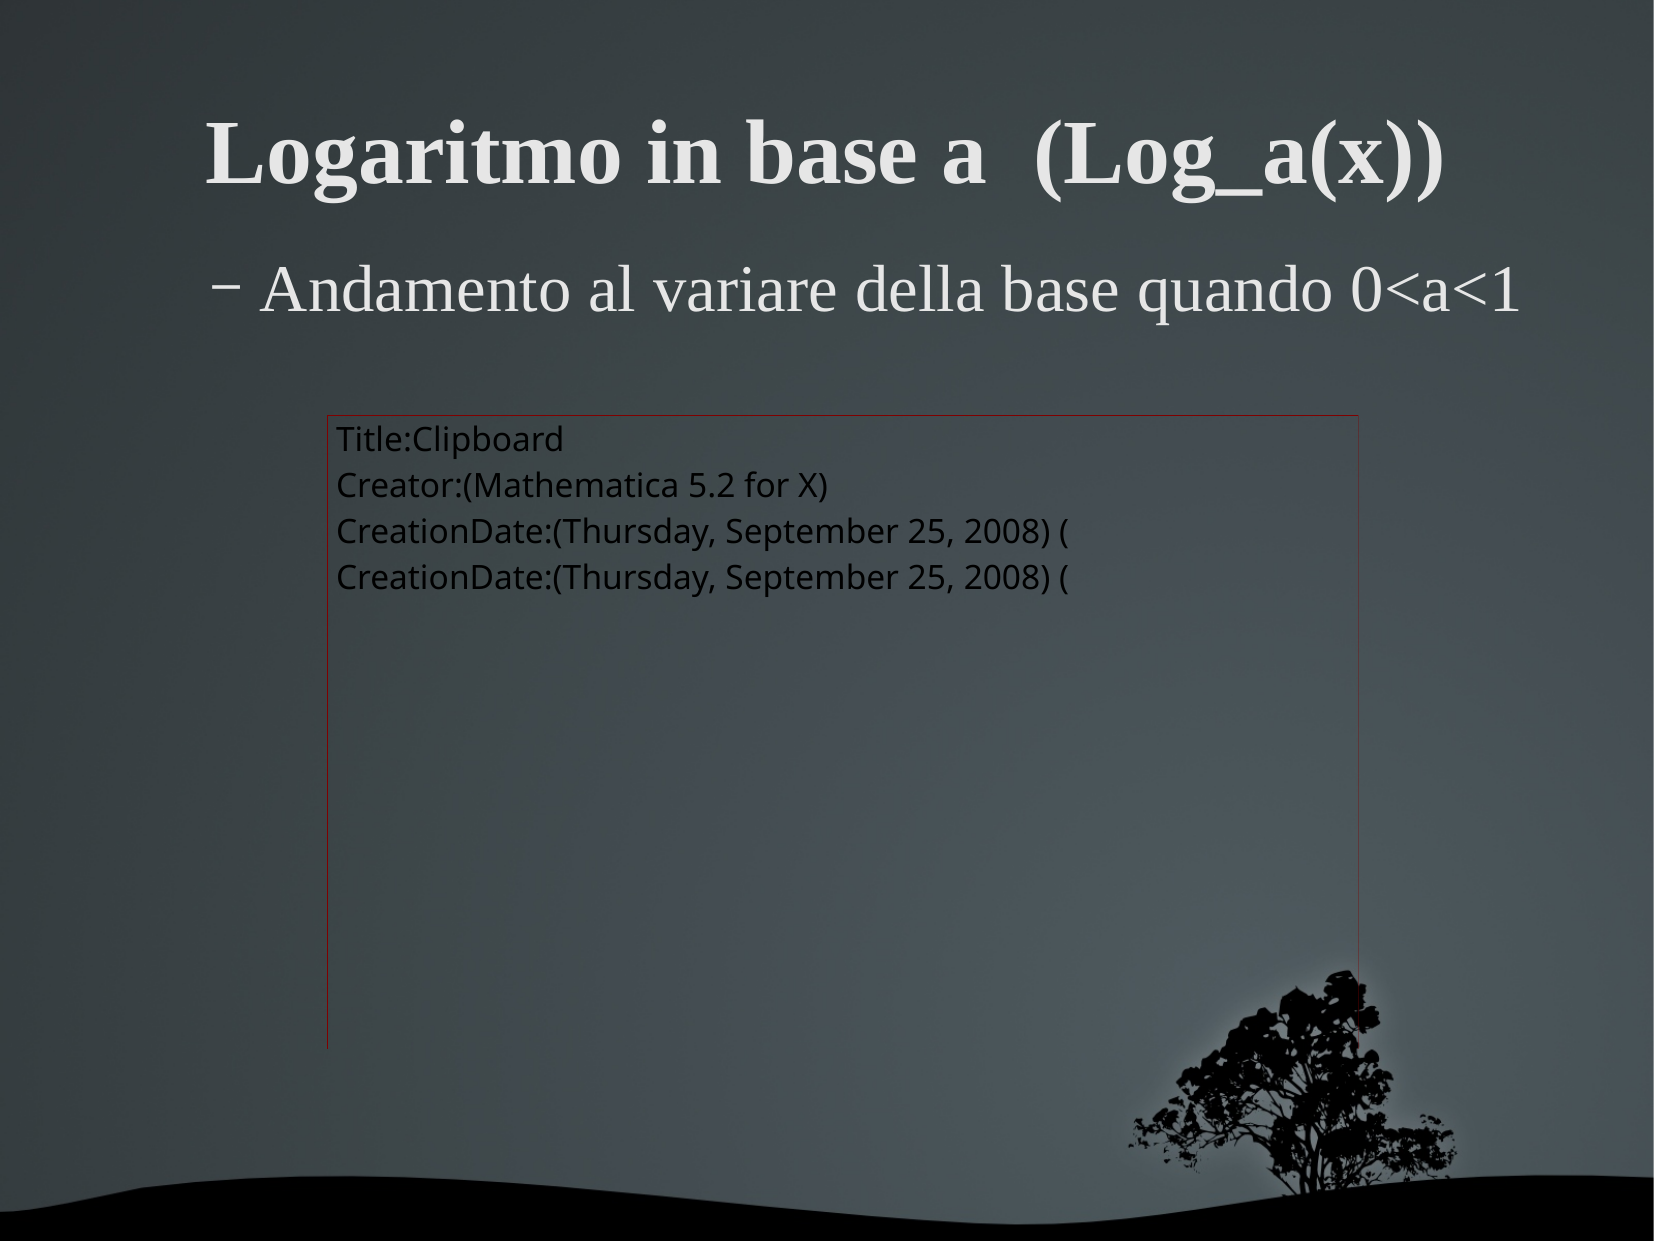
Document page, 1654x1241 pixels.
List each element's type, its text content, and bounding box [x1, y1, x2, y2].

title Logaritmo in base a (Log_a(x)) [82, 49, 1571, 257]
picture [0, 0, 1654, 1241]
text_box Andamento al variare della base quando 0<a<1 [118, 251, 1595, 333]
